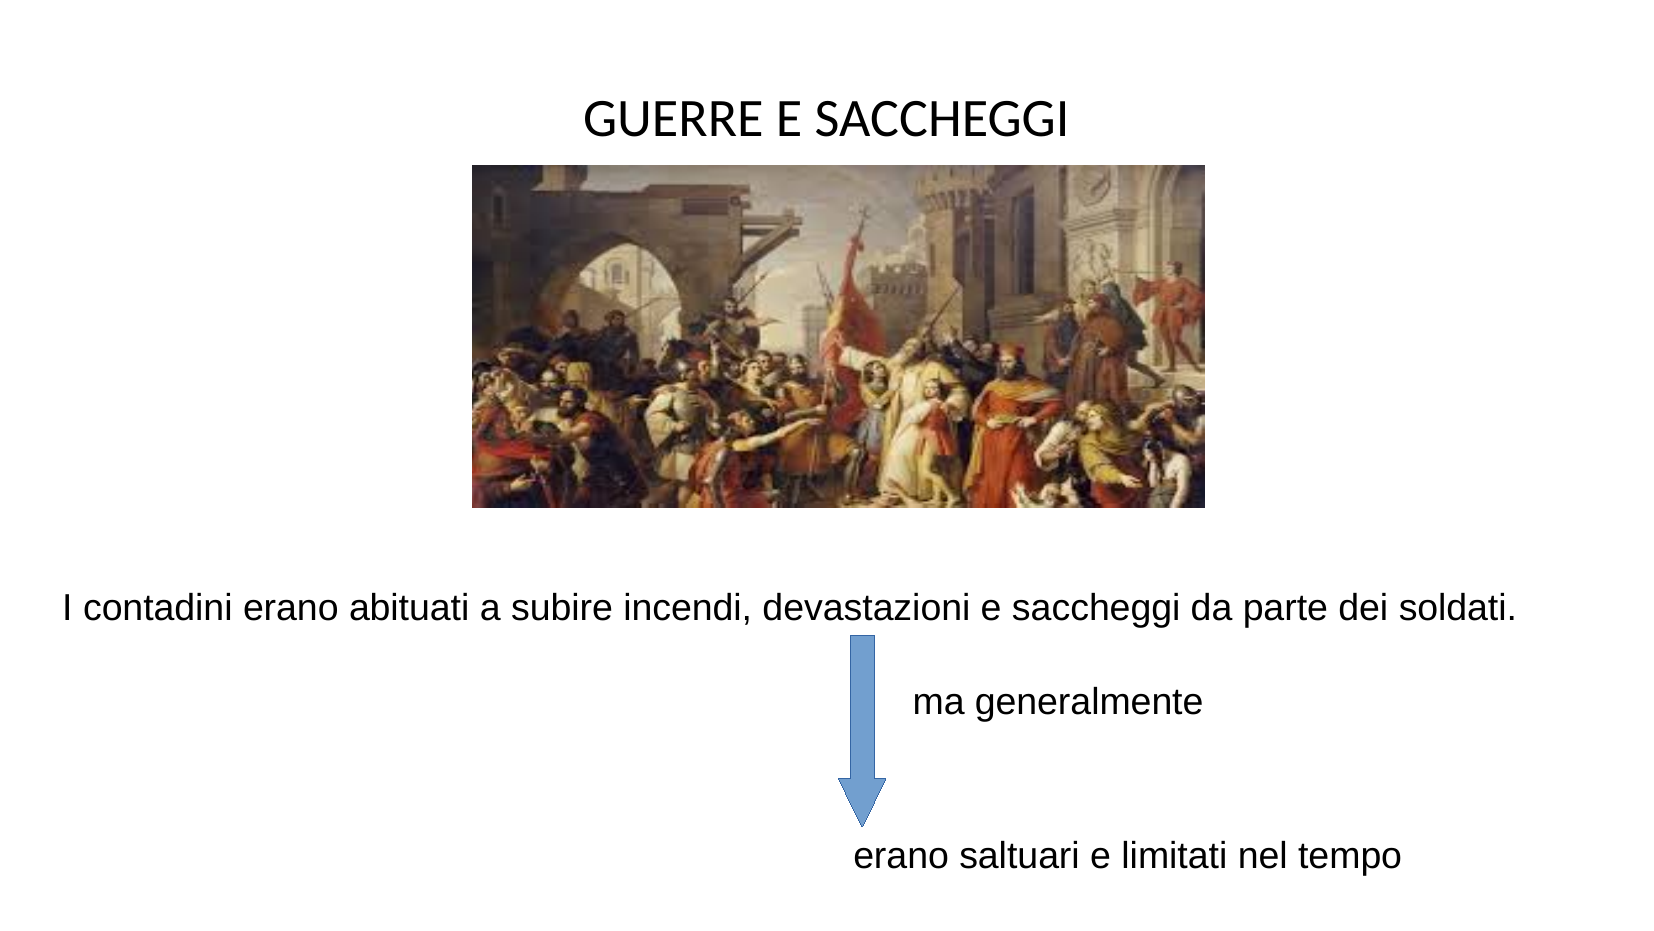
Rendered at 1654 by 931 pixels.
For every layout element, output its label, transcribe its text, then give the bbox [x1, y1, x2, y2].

text_box erano saltuari e limitati nel tempo [838, 826, 1418, 884]
text_box I contadini erano abituati a subire incendi, devastazioni e saccheggi da parte dei soldati. [47, 578, 1533, 636]
text_box [838, 635, 886, 827]
picture [472, 165, 1205, 508]
text_box ma generalmente [897, 673, 1219, 731]
title GUERRE E SACCHEGGI [82, 37, 1571, 193]
